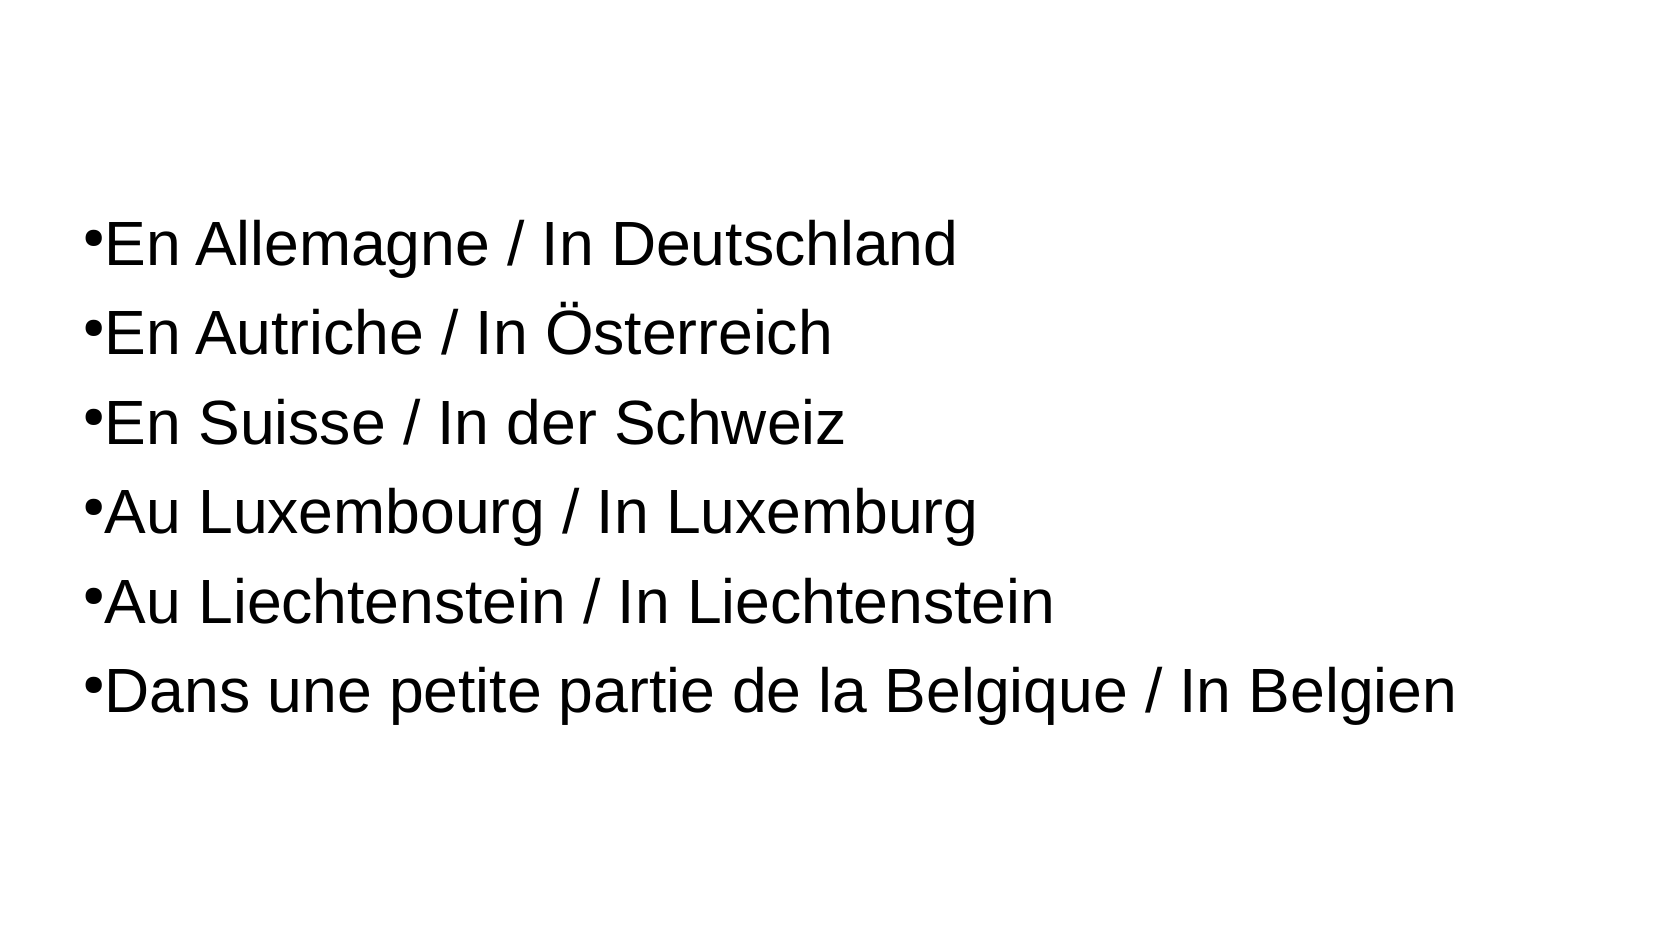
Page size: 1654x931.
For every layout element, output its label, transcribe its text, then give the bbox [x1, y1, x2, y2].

list En Allemagne / In Deutschland En Autriche / In Österreich En Suisse / In der Schweiz Au Luxembourg / In Luxemburg Au Liechtenstein / In Liechtenstein Dans une petite partie de la Belgique / In Belgien [82, 217, 1571, 758]
